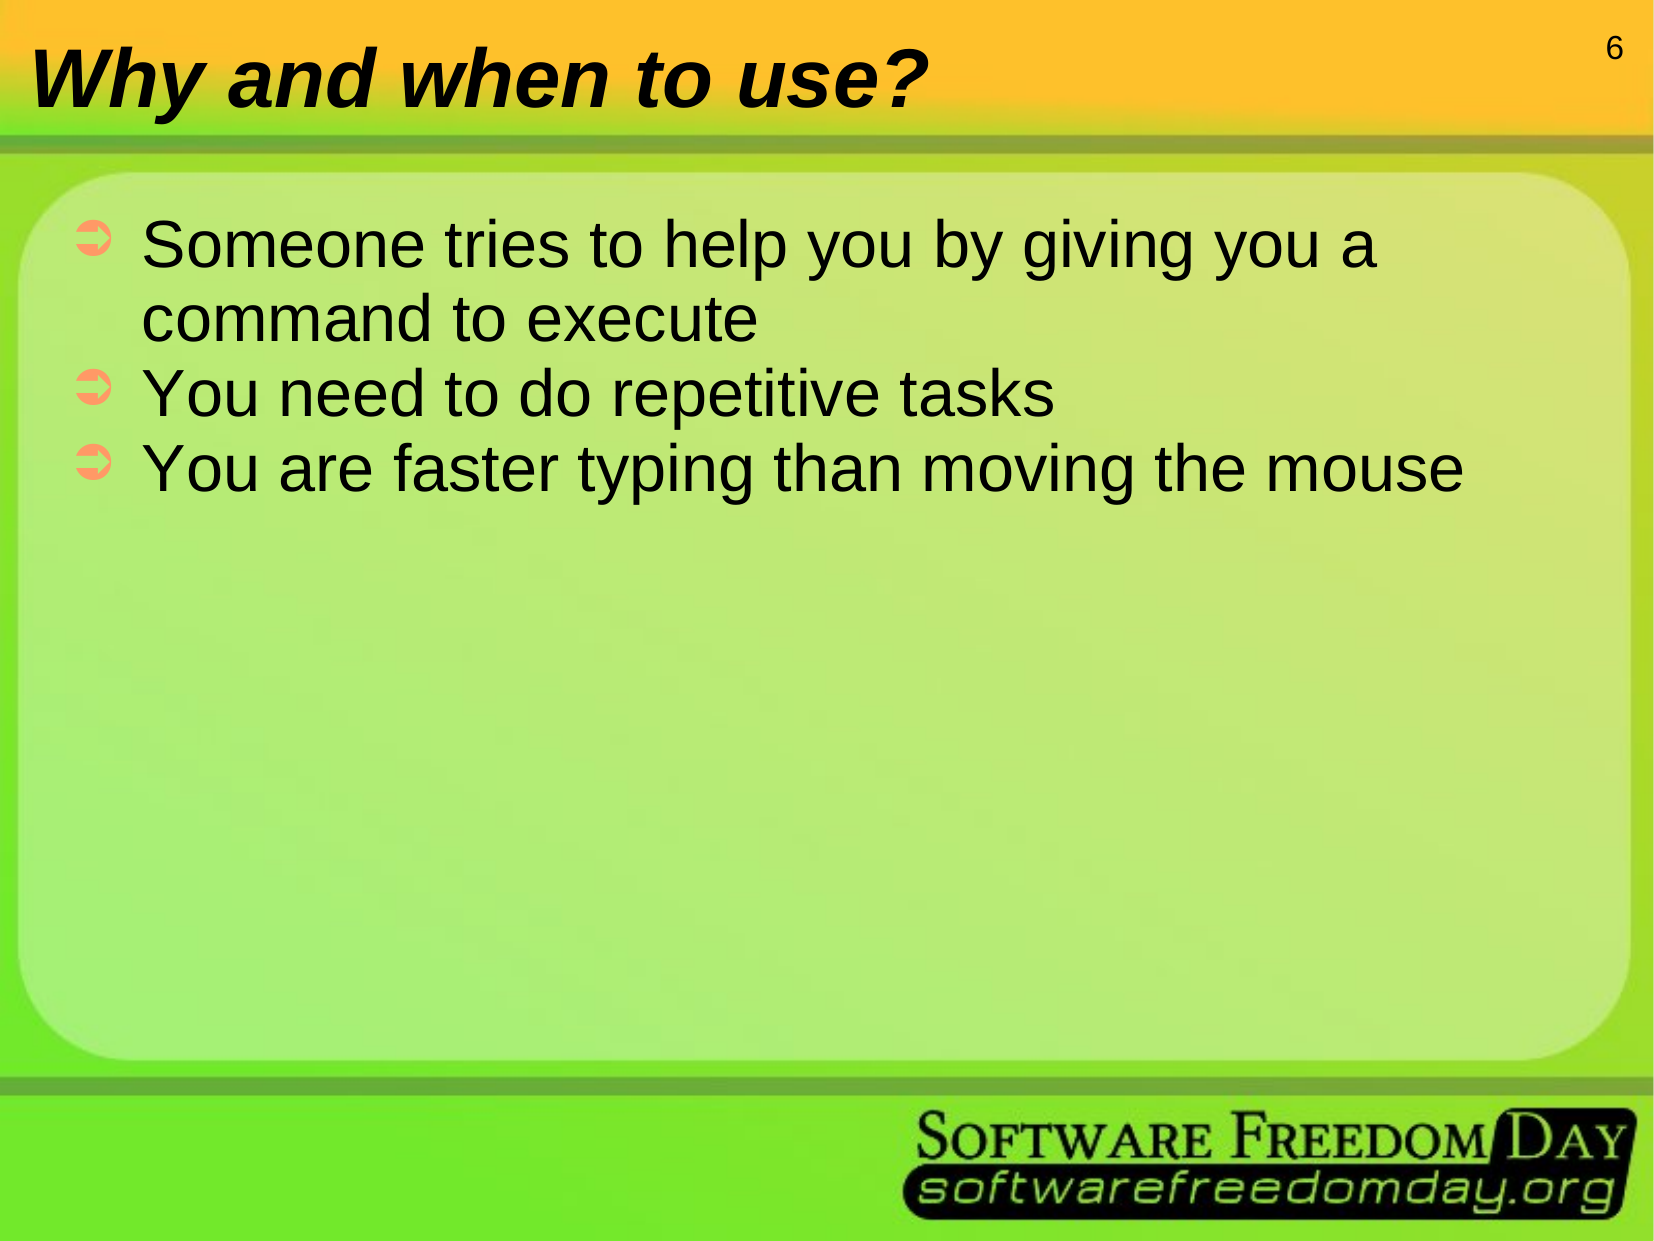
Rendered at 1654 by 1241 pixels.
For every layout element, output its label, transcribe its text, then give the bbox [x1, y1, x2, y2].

list Someone tries to help you by giving you a command to execute You need to do repetitive tasks You are faster typing than moving the mouse [59, 206, 1595, 1026]
picture [0, 0, 1654, 1241]
title Why and when to use? [29, 0, 1442, 159]
